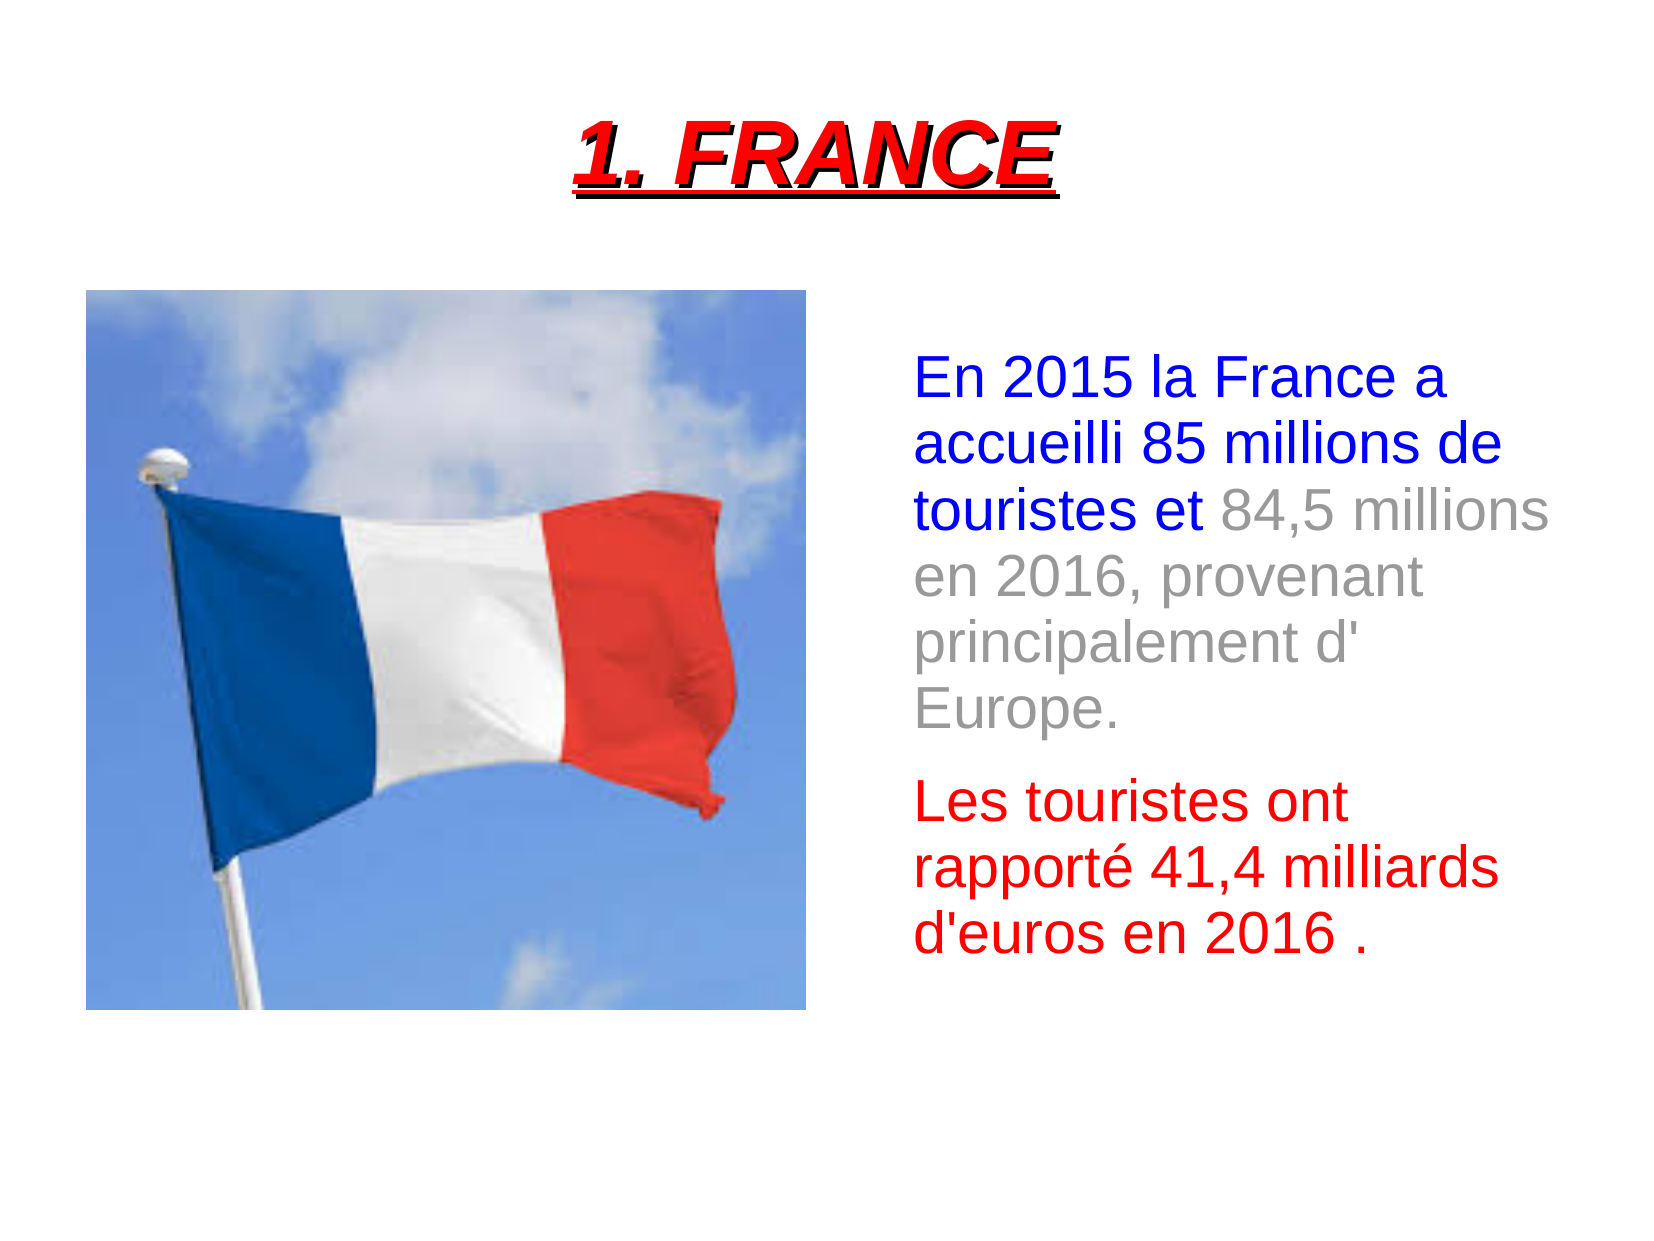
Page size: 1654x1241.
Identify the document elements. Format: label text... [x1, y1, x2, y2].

list En 2015 la France a accueilli 85 millions de touristes et 84,5 millions en 2016, provenant principalement d' Europe. Les touristes ont rapporté 41,4 milliards d'euros en 2016 . [850, 343, 1577, 1063]
picture [86, 290, 806, 1010]
title 1. FRANCE [82, 49, 1571, 257]
